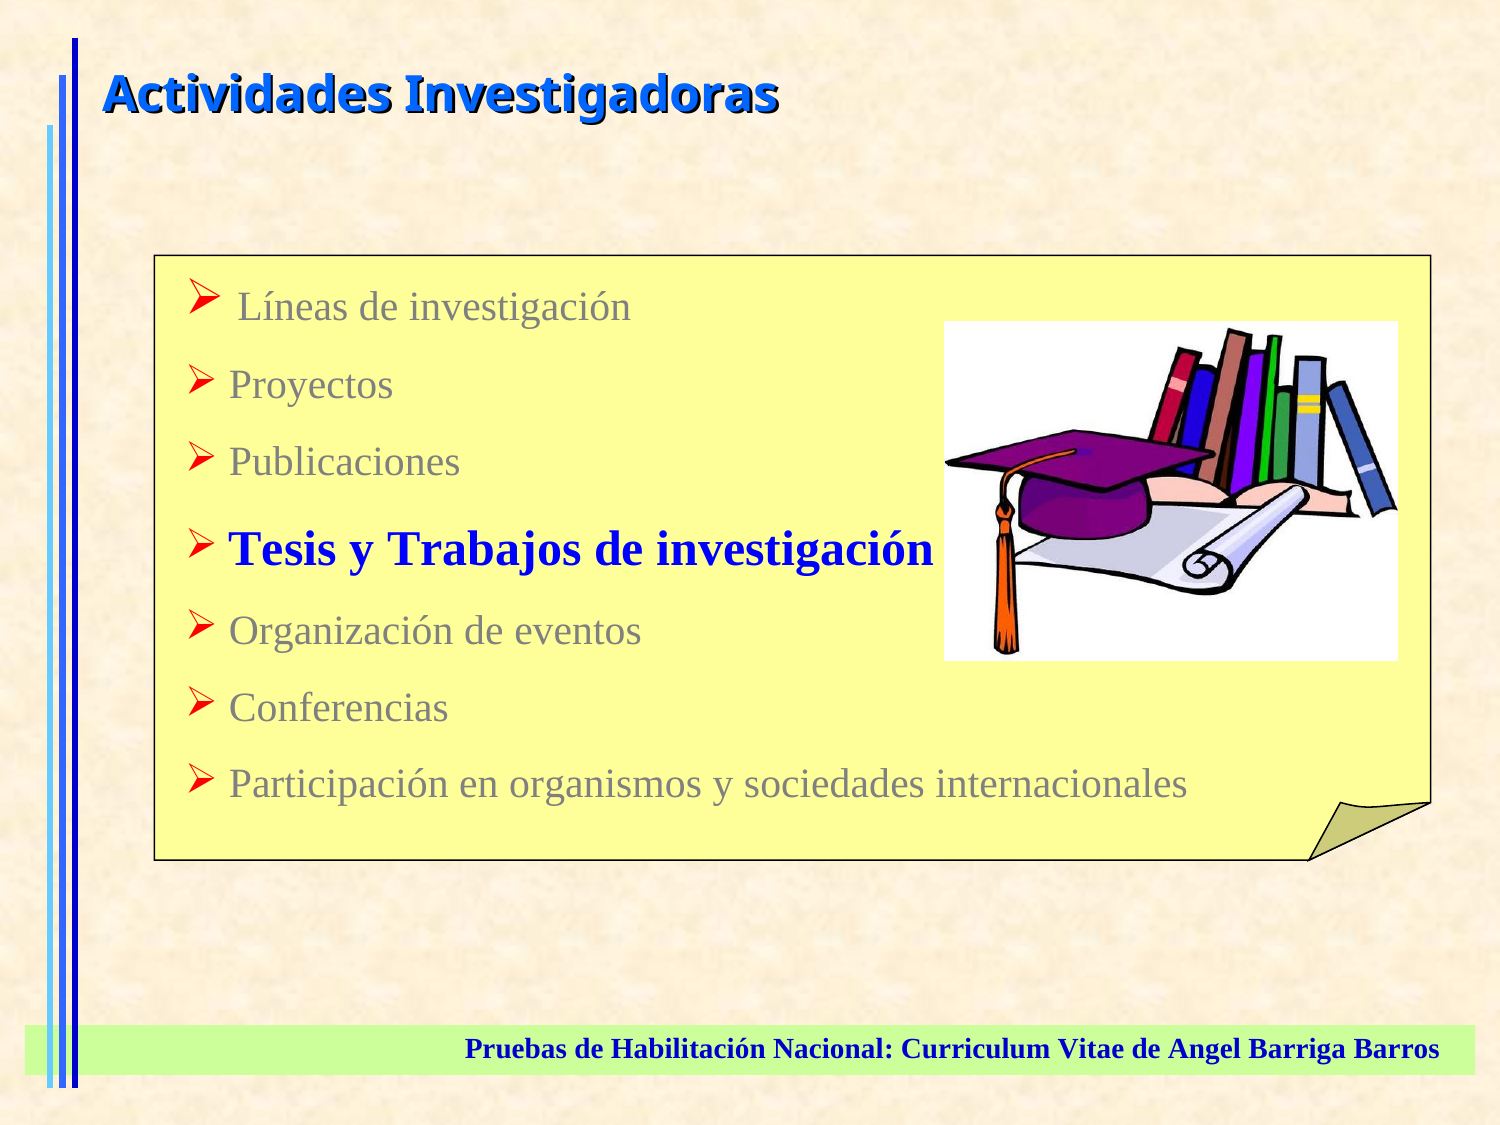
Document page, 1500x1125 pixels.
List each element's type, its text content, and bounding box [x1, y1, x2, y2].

text_box Actividades Investigadoras [87, 49, 794, 134]
text_box [154, 255, 1431, 861]
picture [0, 0, 1500, 1125]
text_box Líneas de investigación Proyectos Publicaciones Tesis y Trabajos de investigación Organización de eventos Conferencias Participación en organismos y sociedades internacionales [170, 262, 1204, 815]
